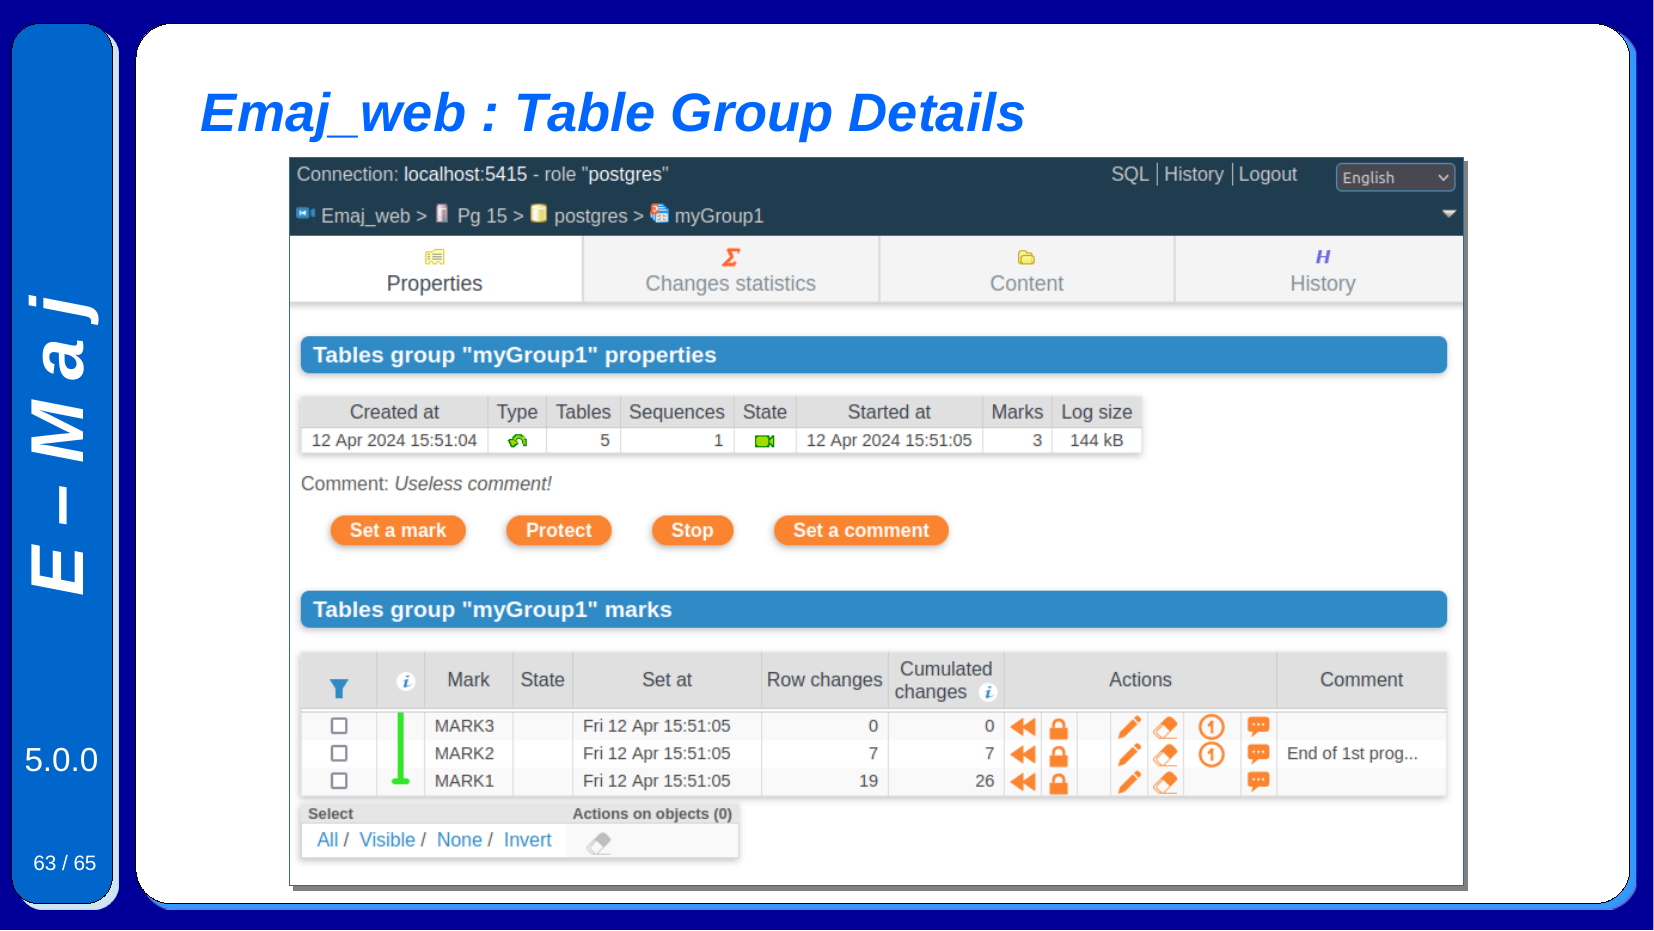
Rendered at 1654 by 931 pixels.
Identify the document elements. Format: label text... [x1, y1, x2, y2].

title Emaj_web : Table Group Details [200, 34, 1575, 191]
picture [289, 157, 1464, 886]
